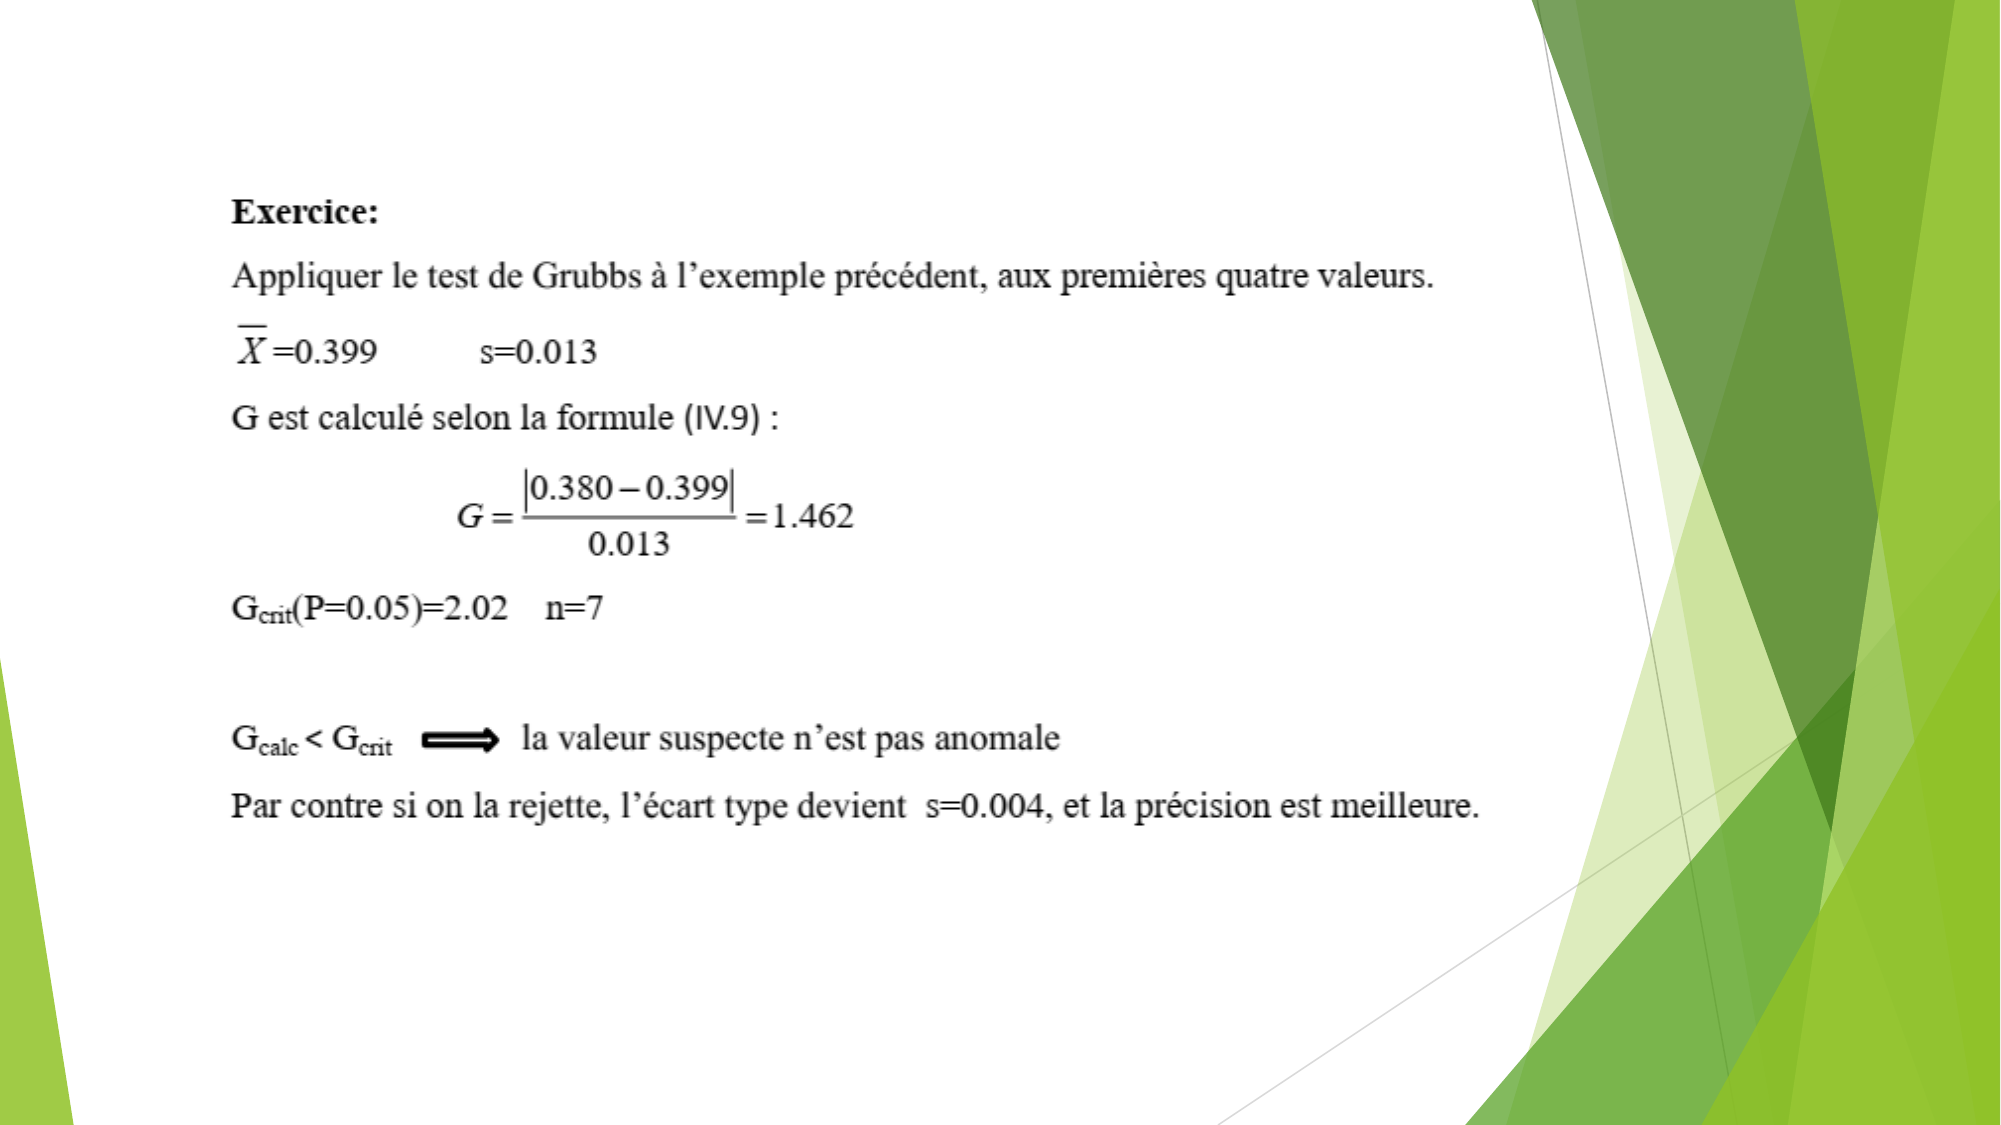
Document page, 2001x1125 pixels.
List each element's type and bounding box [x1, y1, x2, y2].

picture [220, 184, 1508, 894]
